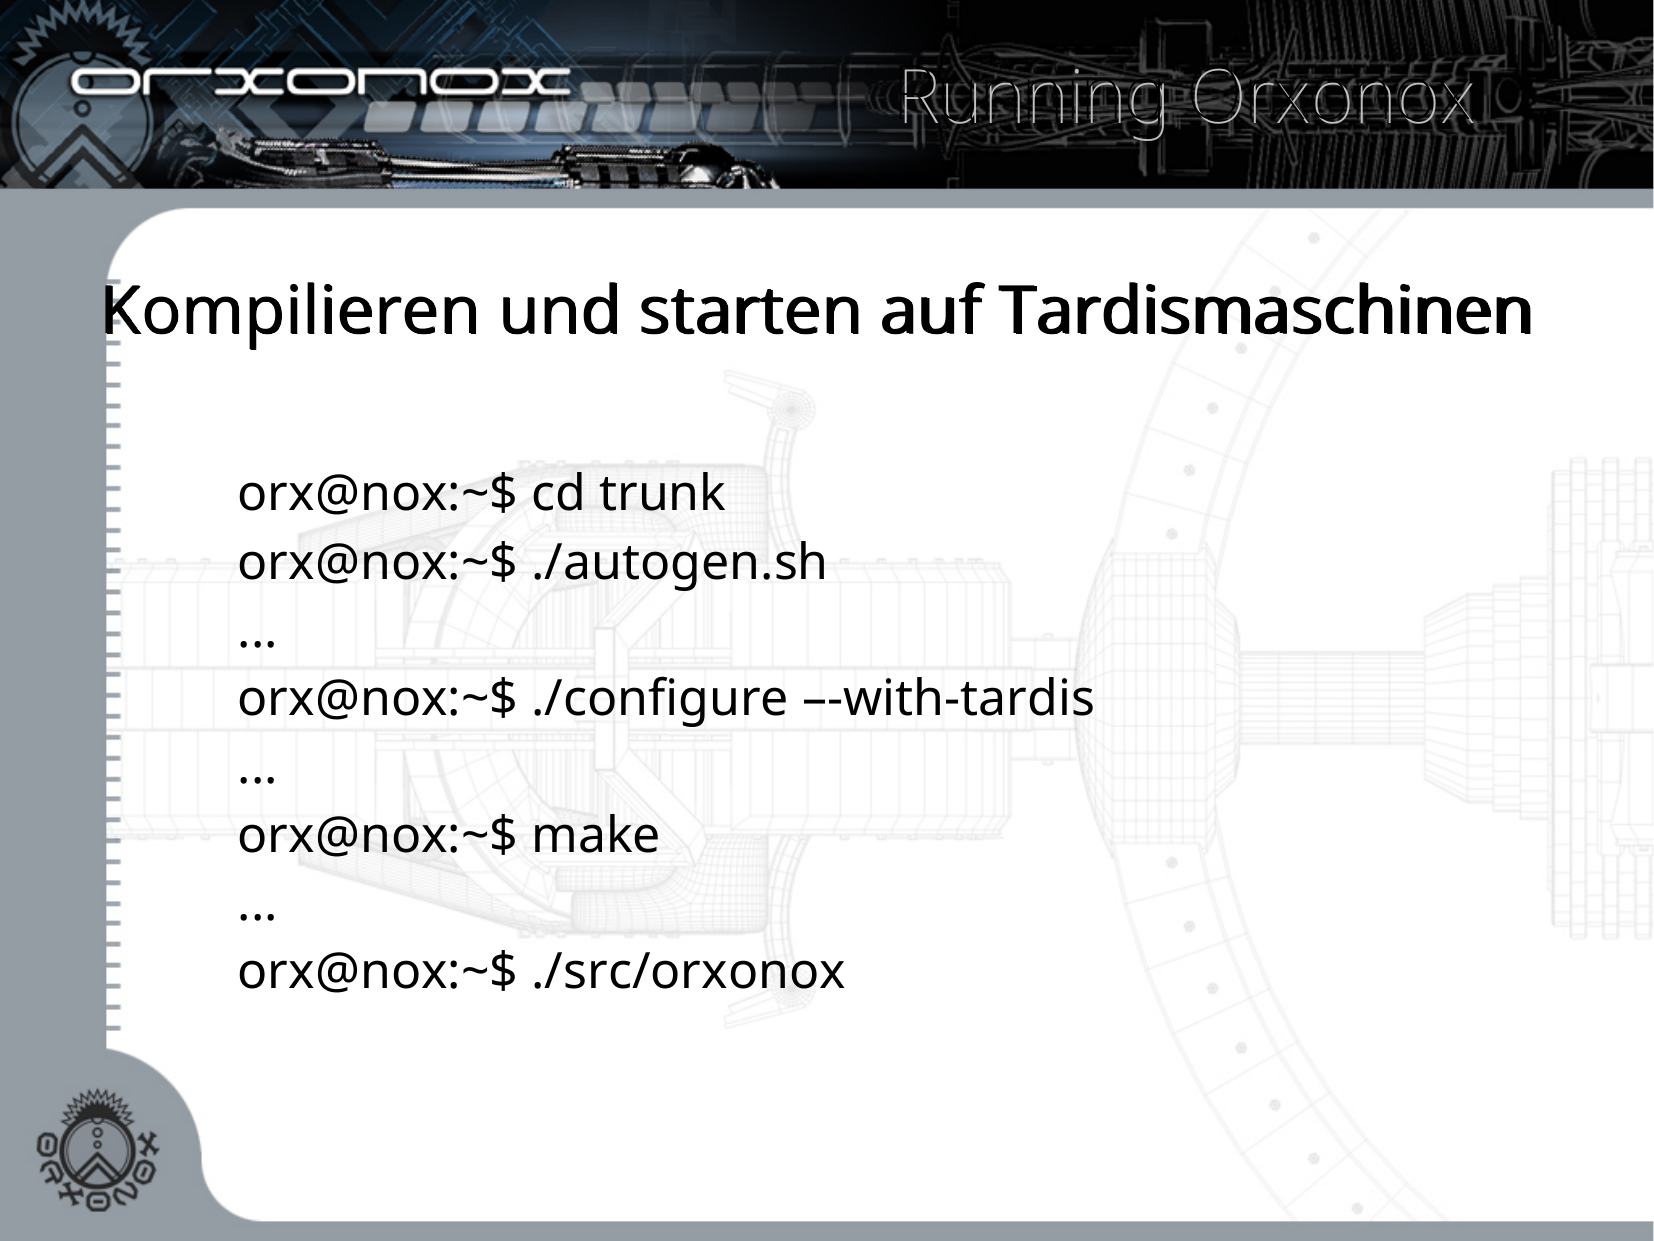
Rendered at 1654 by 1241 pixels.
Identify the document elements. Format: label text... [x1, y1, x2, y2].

text_box Running Orxonox [842, 32, 1558, 135]
text_box Kompilieren und starten auf Tardismaschinen [100, 262, 1626, 341]
text_box orx@nox:~$ cd trunk orx@nox:~$ ./autogen.sh ... orx@nox:~$ ./configure –-with-tardis ... orx@nox:~$ make ... orx@nox:~$ ./src/orxonox [187, 450, 1576, 931]
picture [0, 0, 1654, 1241]
